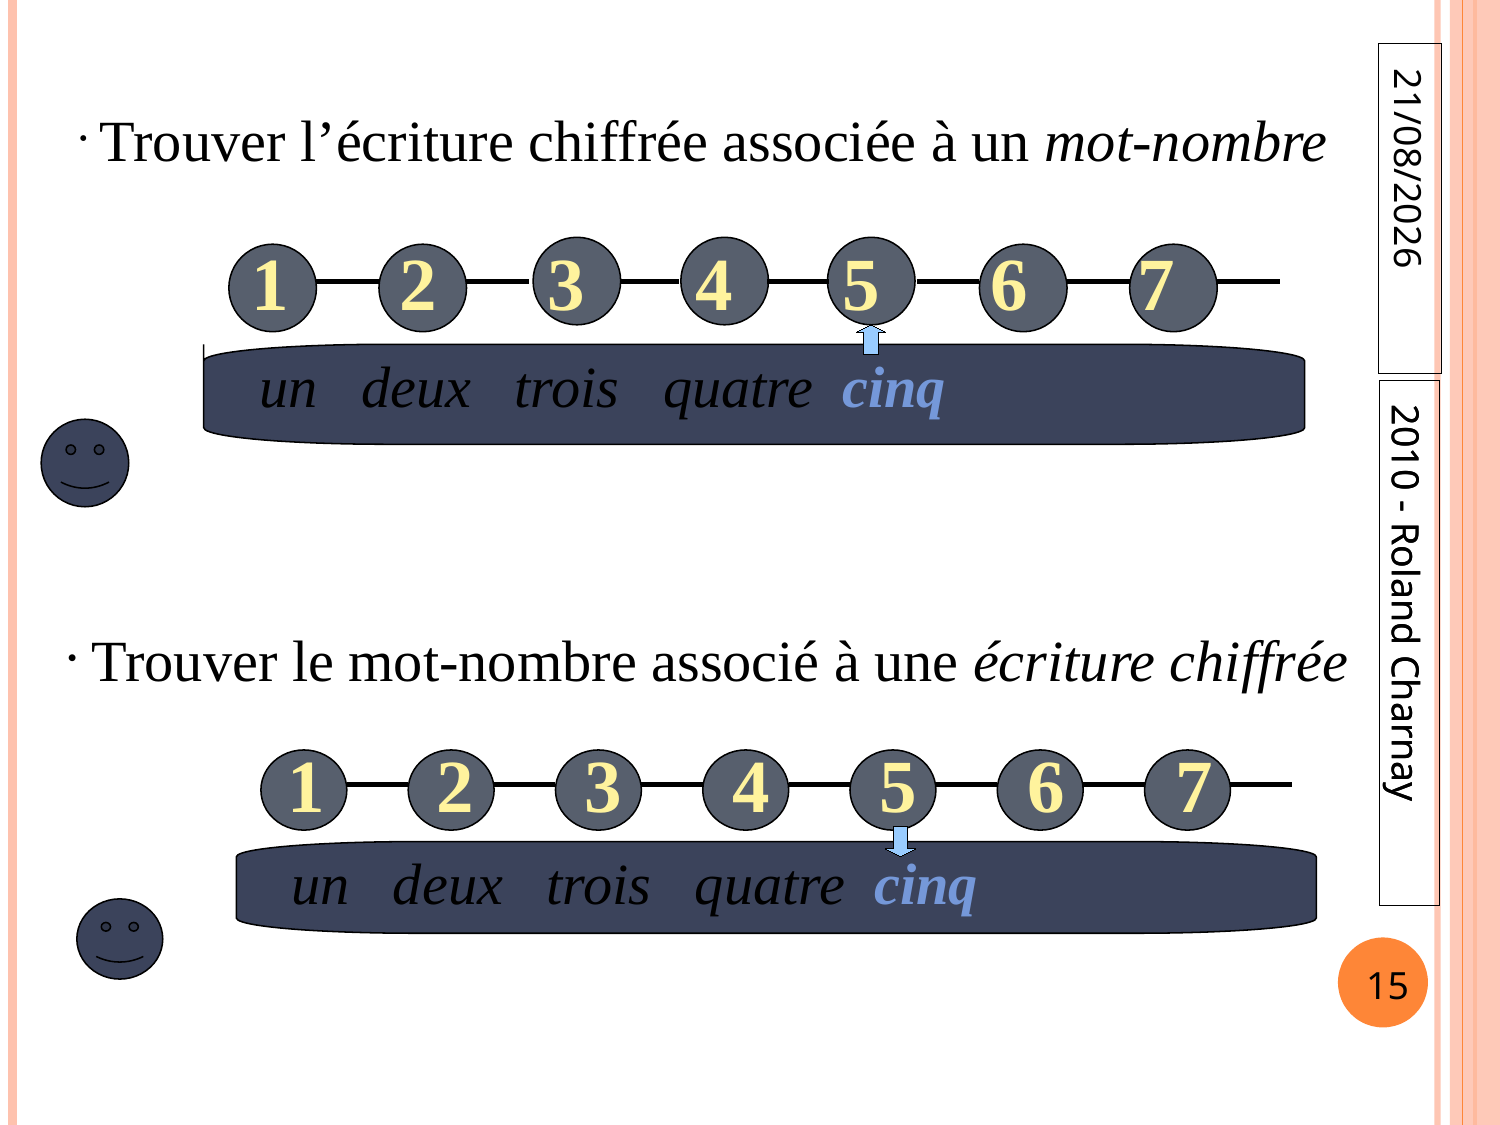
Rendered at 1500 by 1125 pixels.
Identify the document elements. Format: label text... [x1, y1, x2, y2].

text_box Trouver le mot-nombre associé à une écriture chiffrée [53, 621, 1404, 707]
text_box [76, 898, 163, 980]
text_box [856, 324, 886, 355]
text_box 1 2 3 4 5 6 7 [273, 738, 1427, 844]
text_box 1 2 3 4 5 6 7 [236, 236, 1191, 335]
text_box un deux trois quatre cinq [203, 344, 1305, 445]
text_box [885, 826, 916, 857]
text_box [228, 264, 236, 312]
text_box [41, 419, 129, 507]
text_box <numéro> [1351, 952, 1452, 1038]
text_box Trouver l’écriture chiffrée associée à un mot-nombre [64, 101, 1415, 187]
text_box un deux trois quatre cinq [236, 844, 1317, 934]
footer 2010 - Roland Charnay [1379, 380, 1440, 906]
text_box [1191, 247, 1218, 329]
text_box [260, 762, 273, 818]
